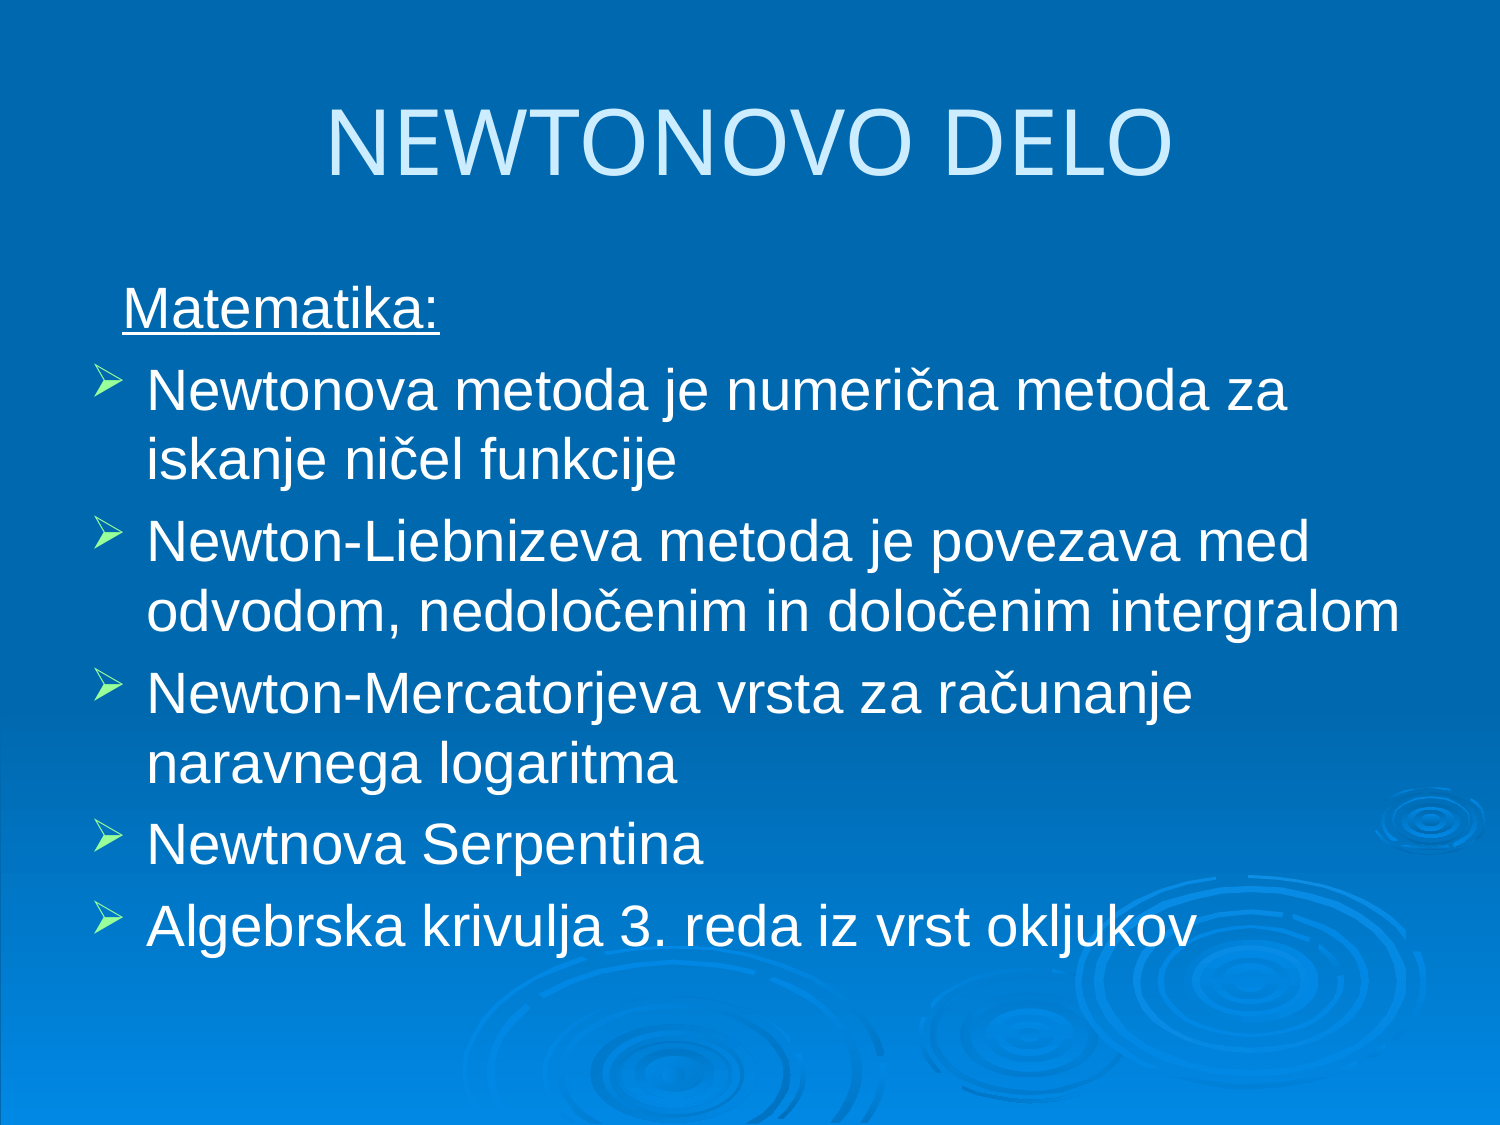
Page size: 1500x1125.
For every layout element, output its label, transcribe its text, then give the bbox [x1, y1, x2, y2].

title NEWTONOVO DELO [75, 45, 1425, 233]
list Matematika: Newtonova metoda je numerična metoda za iskanje ničel funkcije Newton-Liebnizeva metoda je povezava med odvodom, nedoločenim in določenim intergralom Newton-Mercatorjeva vrsta za računanje naravnega logaritma Newtnova Serpentina Algebrska krivulja 3. reda iz vrst okljukov [75, 262, 1425, 1005]
